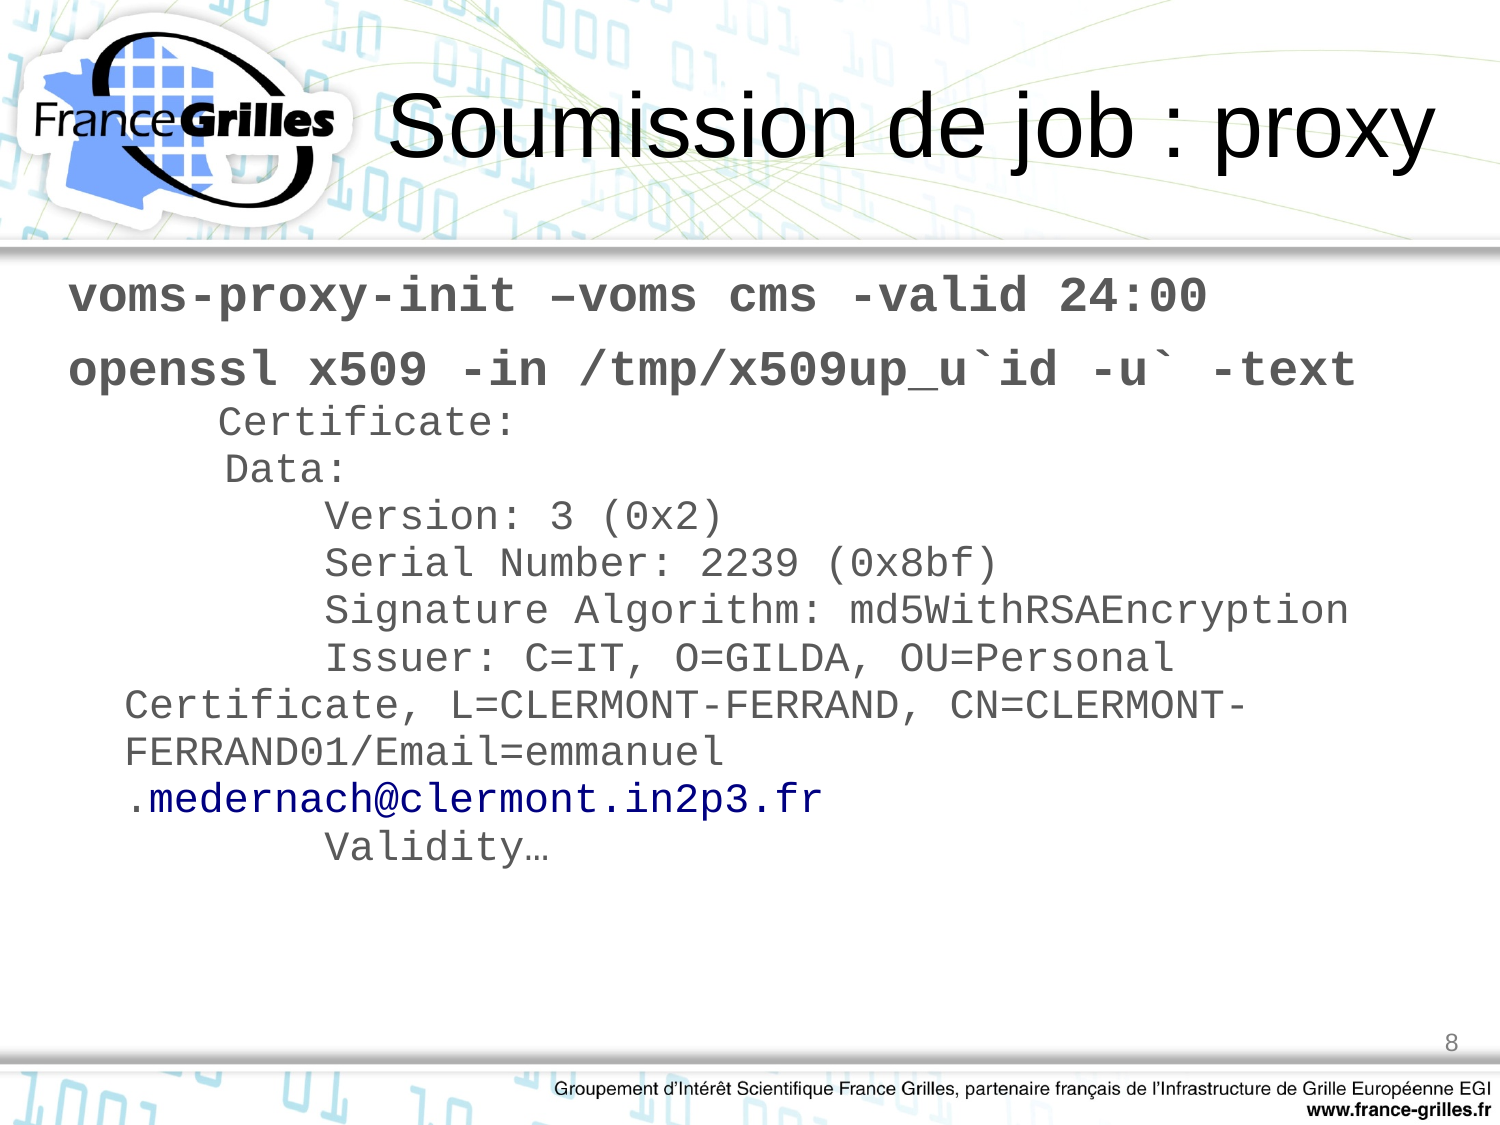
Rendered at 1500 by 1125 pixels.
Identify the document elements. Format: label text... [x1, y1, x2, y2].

list voms-proxy-init –voms cms -valid 24:00 openssl x509 -in /tmp/x509up_u`id -u` -text Certificate: Data: Version: 3 (0x2) Serial Number: 2239 (0x8bf) Signature Algorithm: md5WithRSAEncryption Issuer: C=IT, O=GILDA, OU=Personal Certificate, L=CLERMONT-FERRAND, CN=CLERMONT-FERRAND01/Email=emmanuel .medernach@clermont.in2p3.fr Validity… [53, 262, 1459, 1024]
picture [0, 0, 1500, 1125]
title Soumission de job : proxy [372, 7, 1459, 244]
